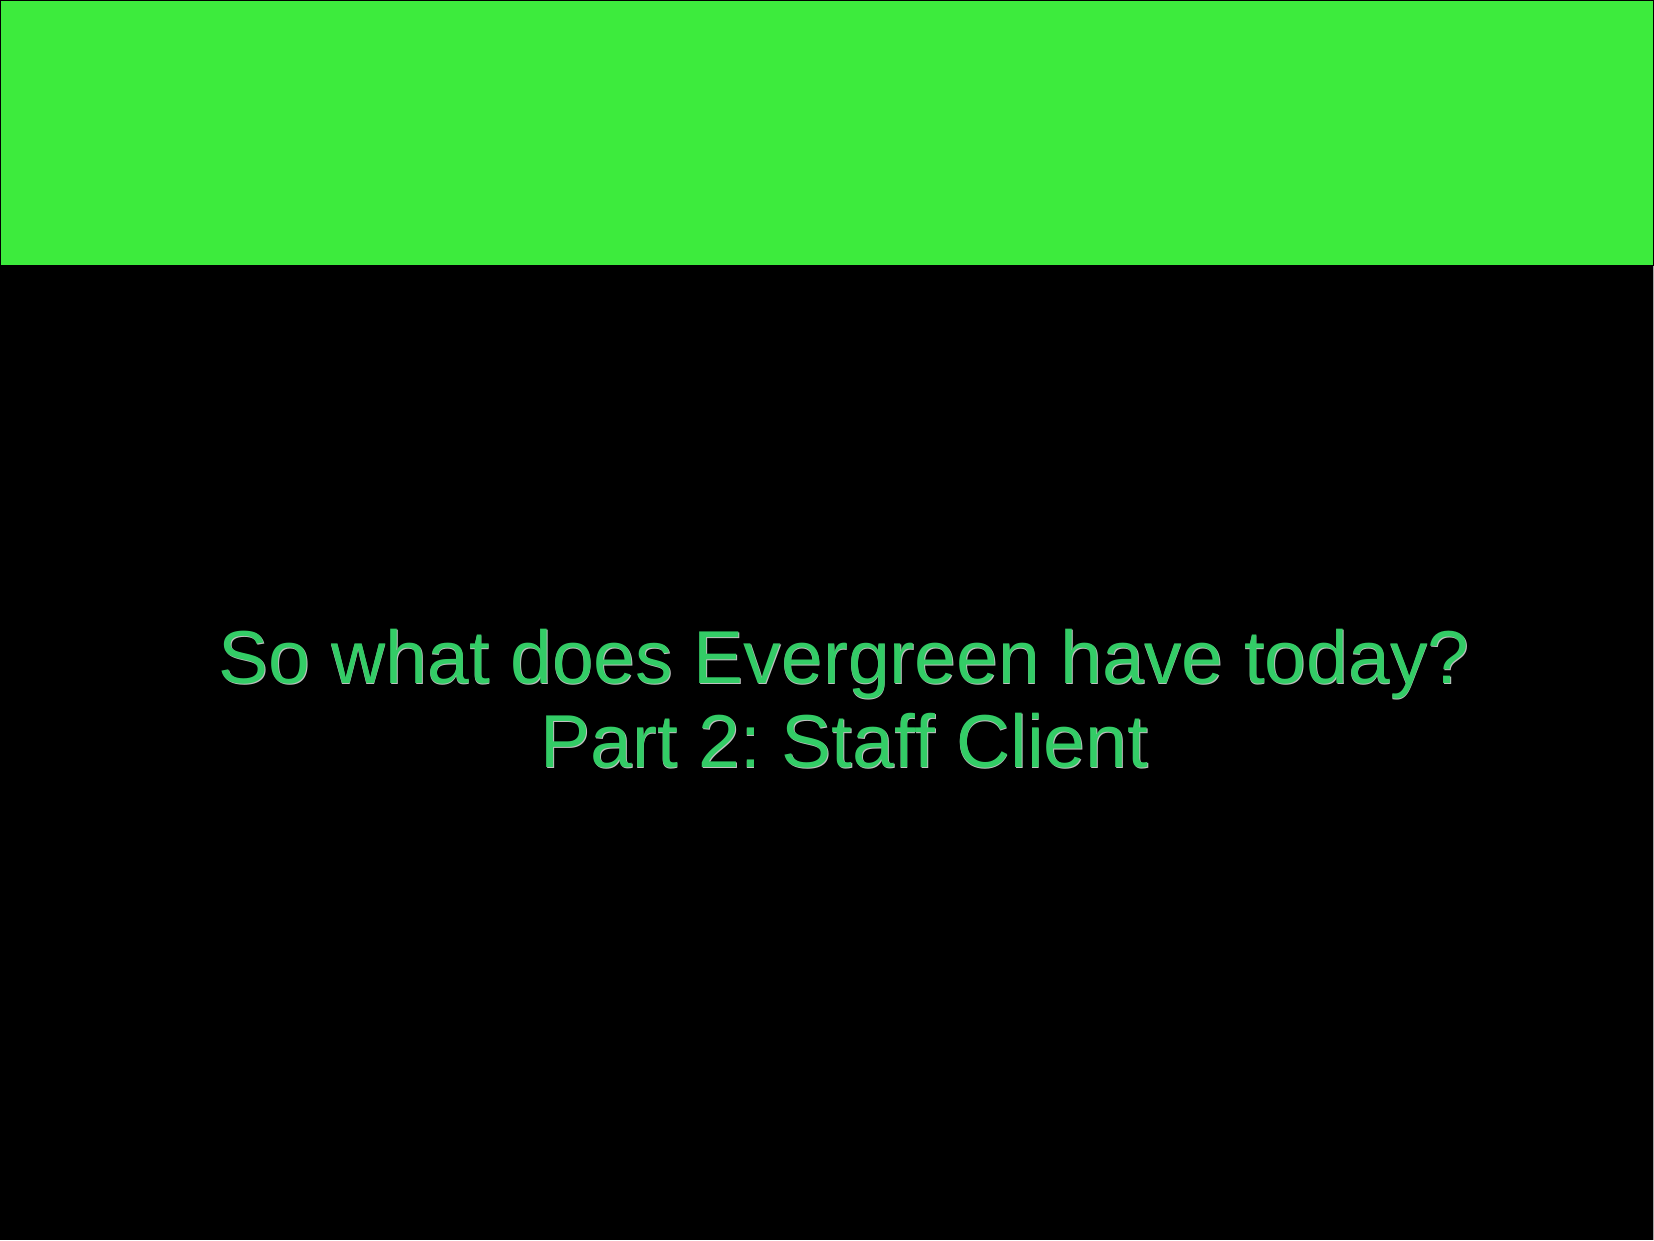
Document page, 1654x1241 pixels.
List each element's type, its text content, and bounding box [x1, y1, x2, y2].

subtitle So what does Evergreen have today? Part 2: Staff Client [82, 290, 1571, 1109]
